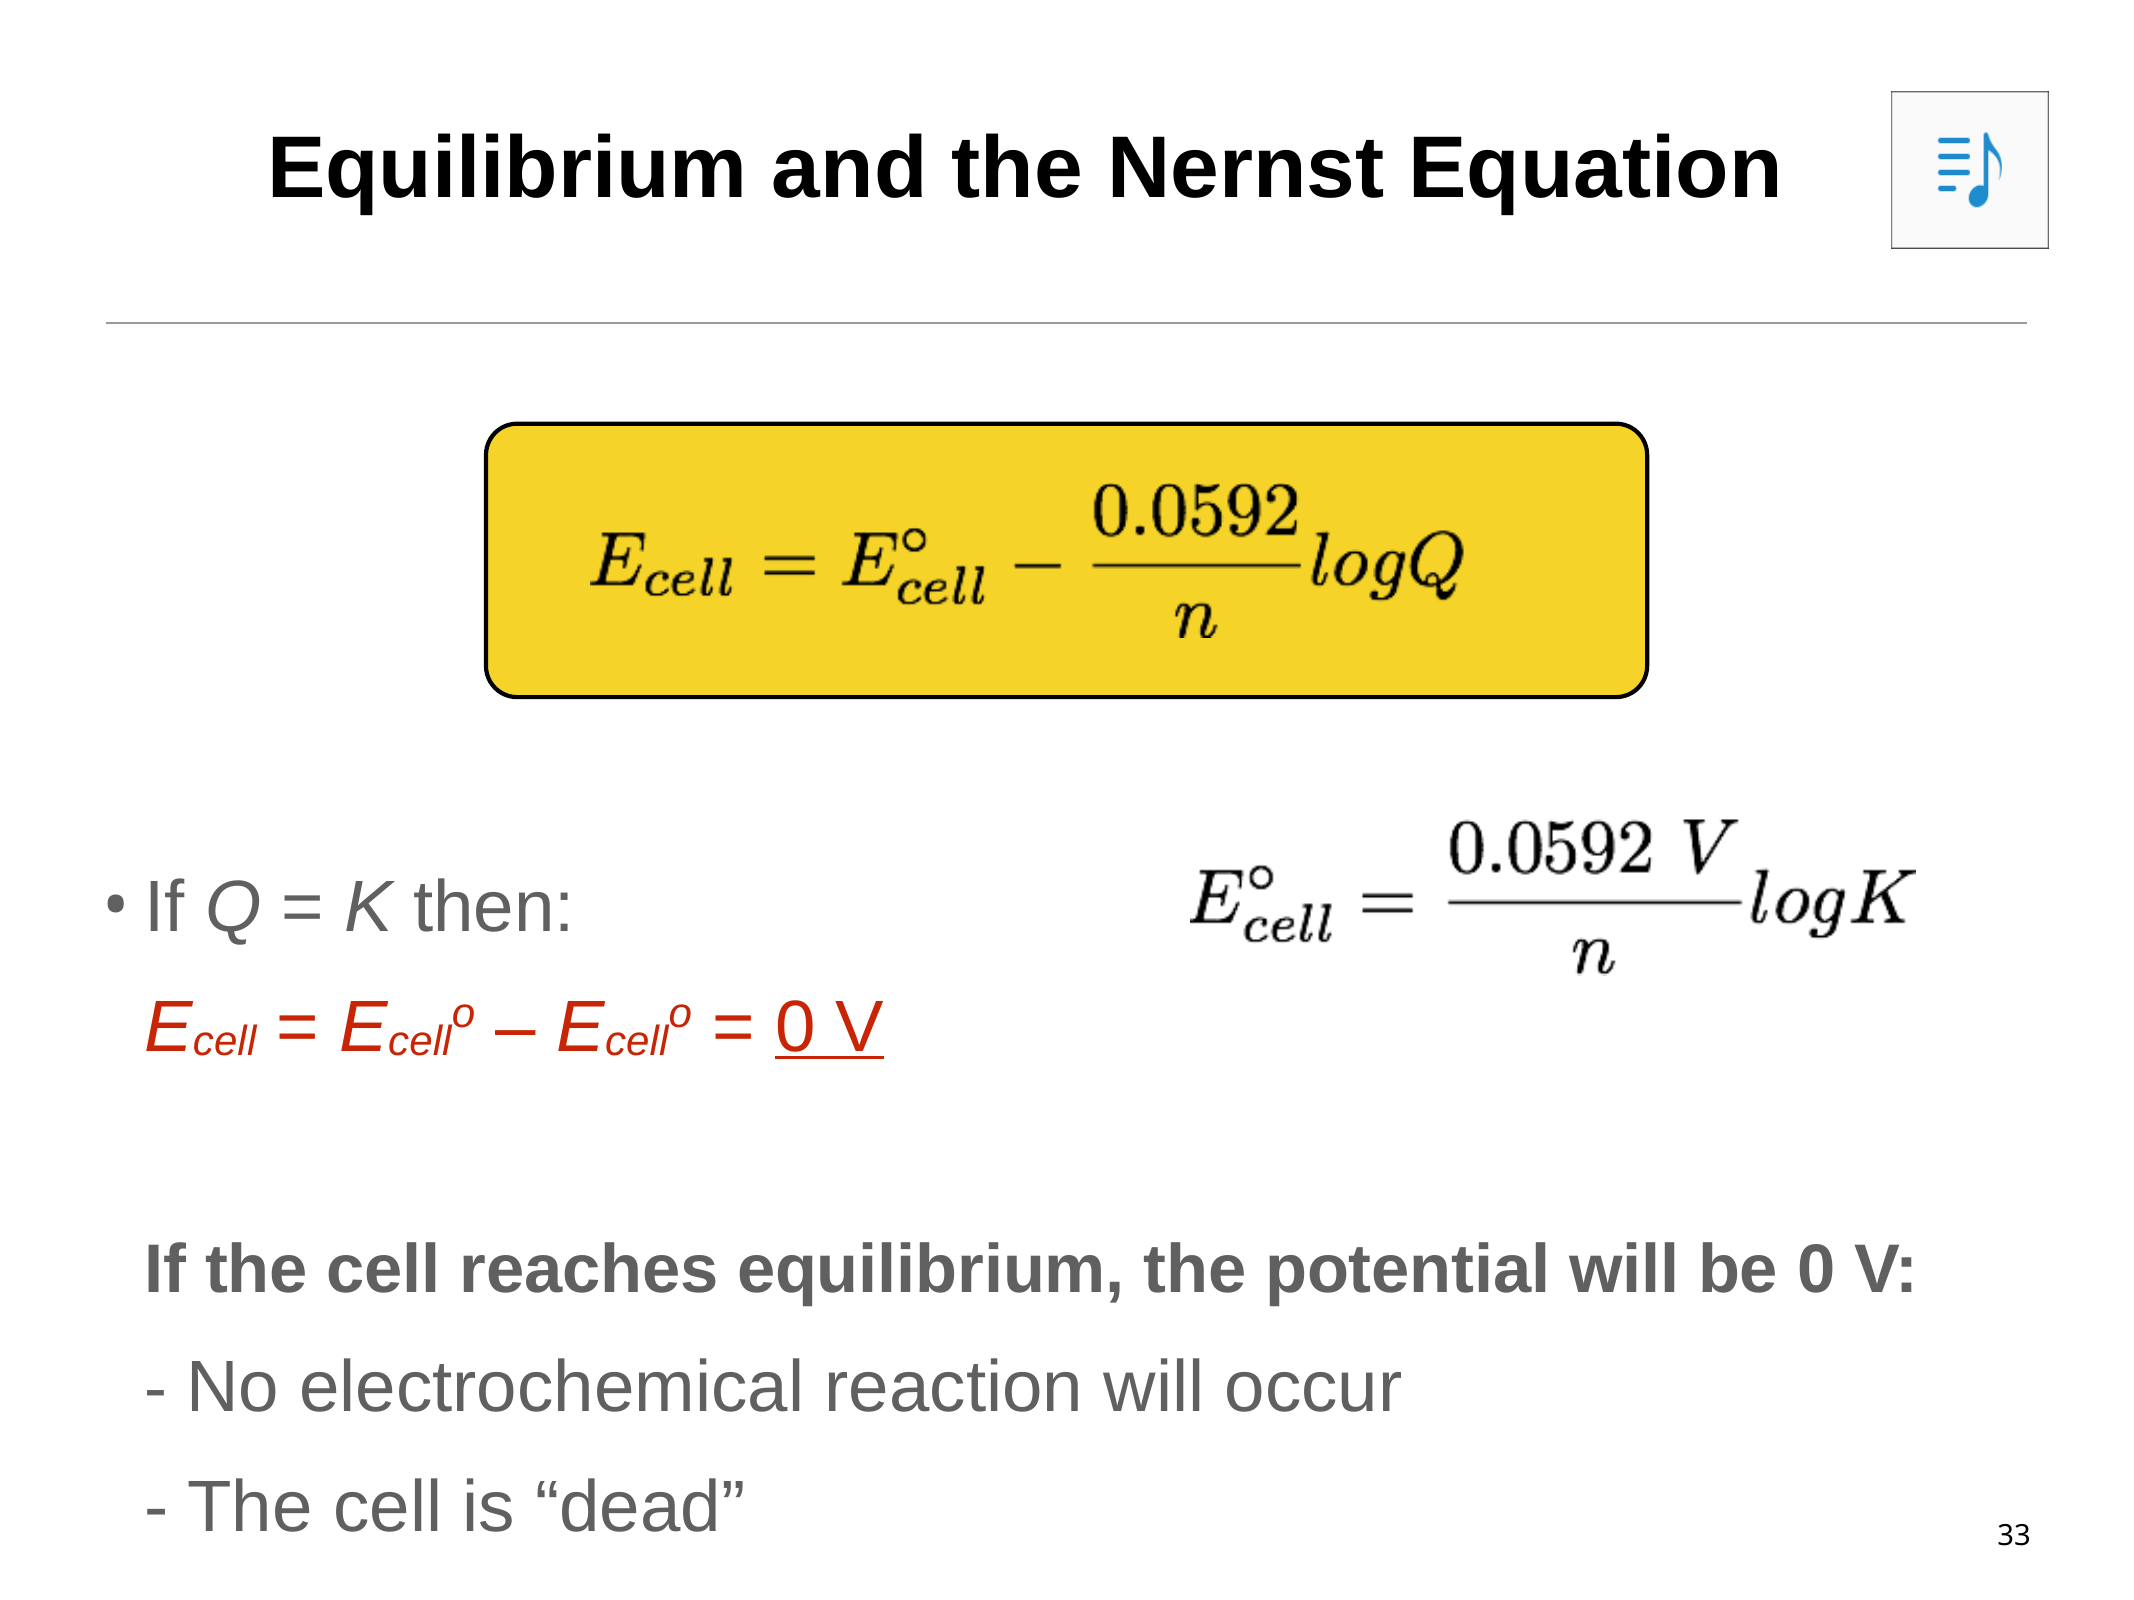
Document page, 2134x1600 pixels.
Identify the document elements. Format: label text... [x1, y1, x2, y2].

picture [590, 483, 1466, 638]
title Equilibrium and the Nernst Equation [258, 105, 1816, 224]
list If Q = K then: Ecell = Ecello – Ecello = 0 V If the cell reaches equilibrium, the potential will be 0 V: - No electrochemical reaction will occur - The cell is “dead” [93, 719, 2040, 1555]
picture [1190, 818, 1916, 976]
text_box [485, 423, 1648, 698]
text_box [1890, 90, 2051, 251]
